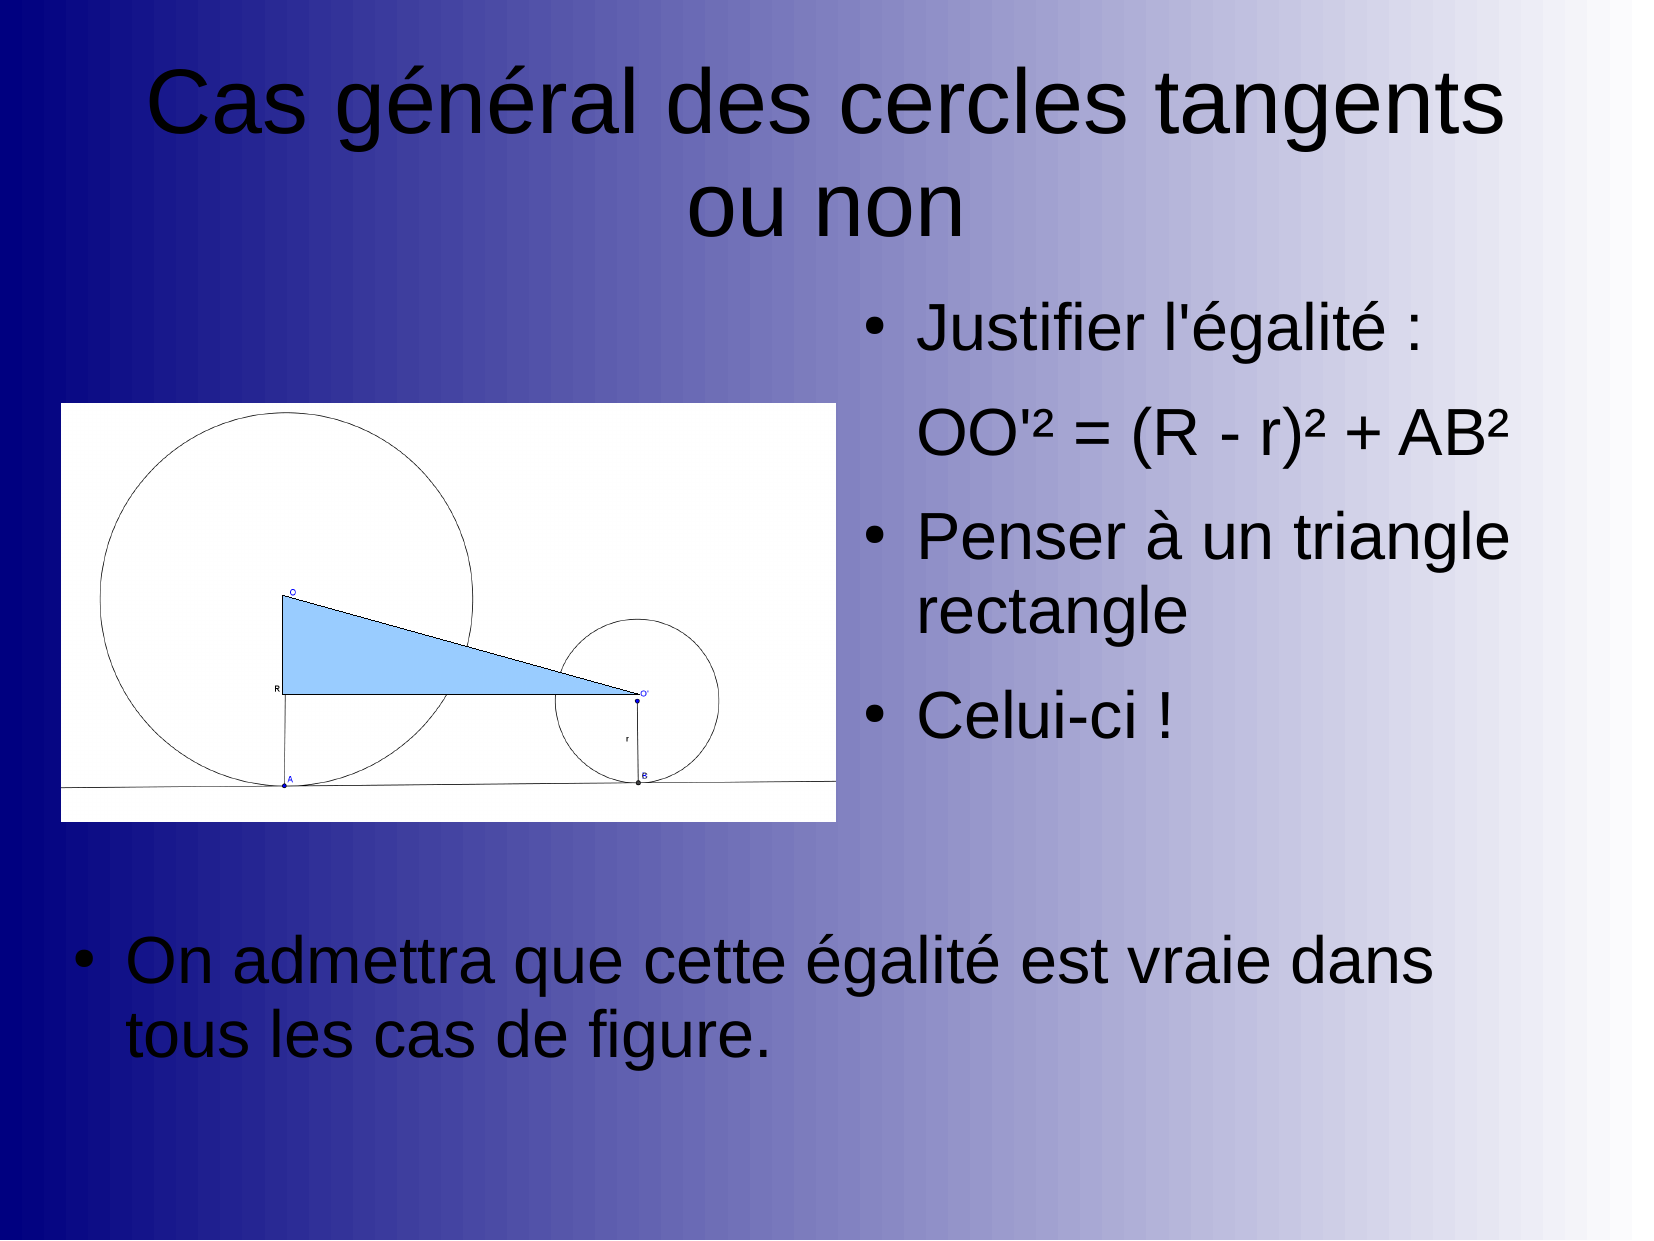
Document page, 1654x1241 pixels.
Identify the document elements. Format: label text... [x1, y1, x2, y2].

title Cas général des cercles tangents ou non [82, 47, 1571, 259]
text_box On admettra que cette égalité est vraie dans tous les cas de figure. [54, 922, 1513, 1084]
list Justifier l'égalité : OO'² = (R - r)² + AB² Penser à un triangle rectangle Celui-ci ! [845, 290, 1572, 1094]
text_box [282, 595, 640, 695]
picture [61, 403, 836, 822]
